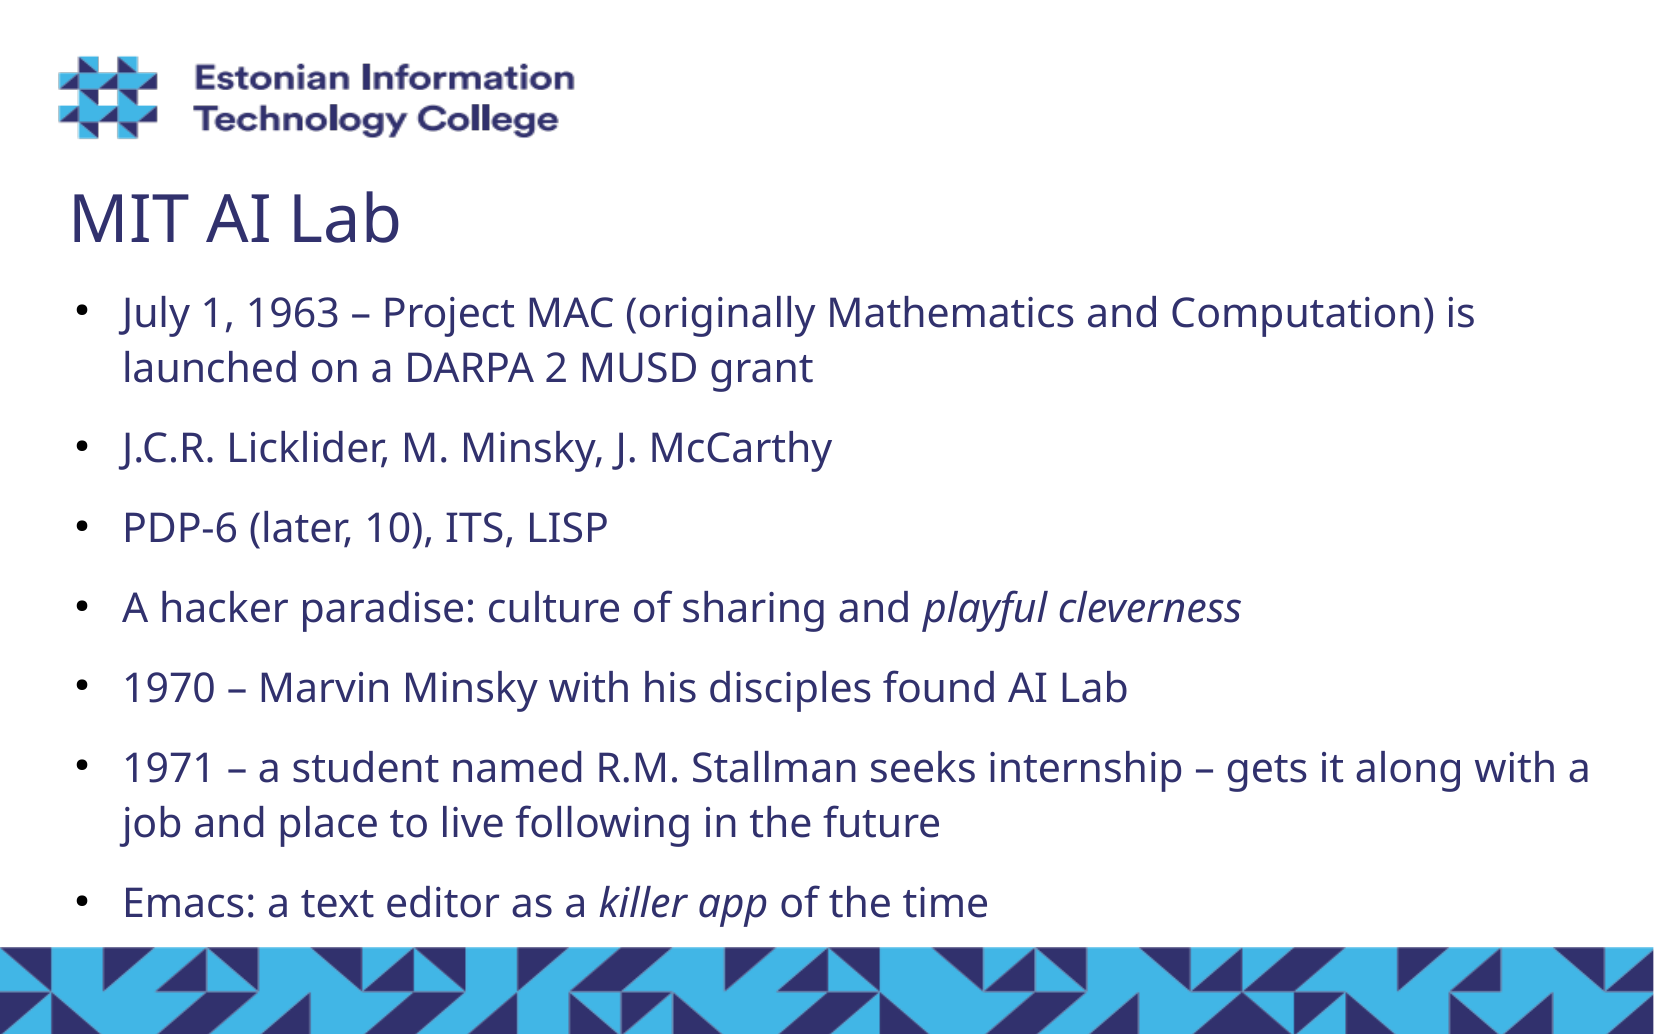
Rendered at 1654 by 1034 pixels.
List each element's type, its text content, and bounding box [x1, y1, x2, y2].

list July 1, 1963 – Project MAC (originally Mathematics and Computation) is launched on a DARPA 2 MUSD grant J.C.R. Licklider, M. Minsky, J. McCarthy PDP-6 (later, 10), ITS, LISP A hacker paradise: culture of sharing and playful cleverness 1970 – Marvin Minsky with his disciples found AI Lab 1971 – a student named R.M. Stallman seeks internship – gets it along with a job and place to live following in the future Emacs: a text editor as a killer app of the time [59, 283, 1595, 936]
title MIT AI Lab [68, 147, 1536, 283]
